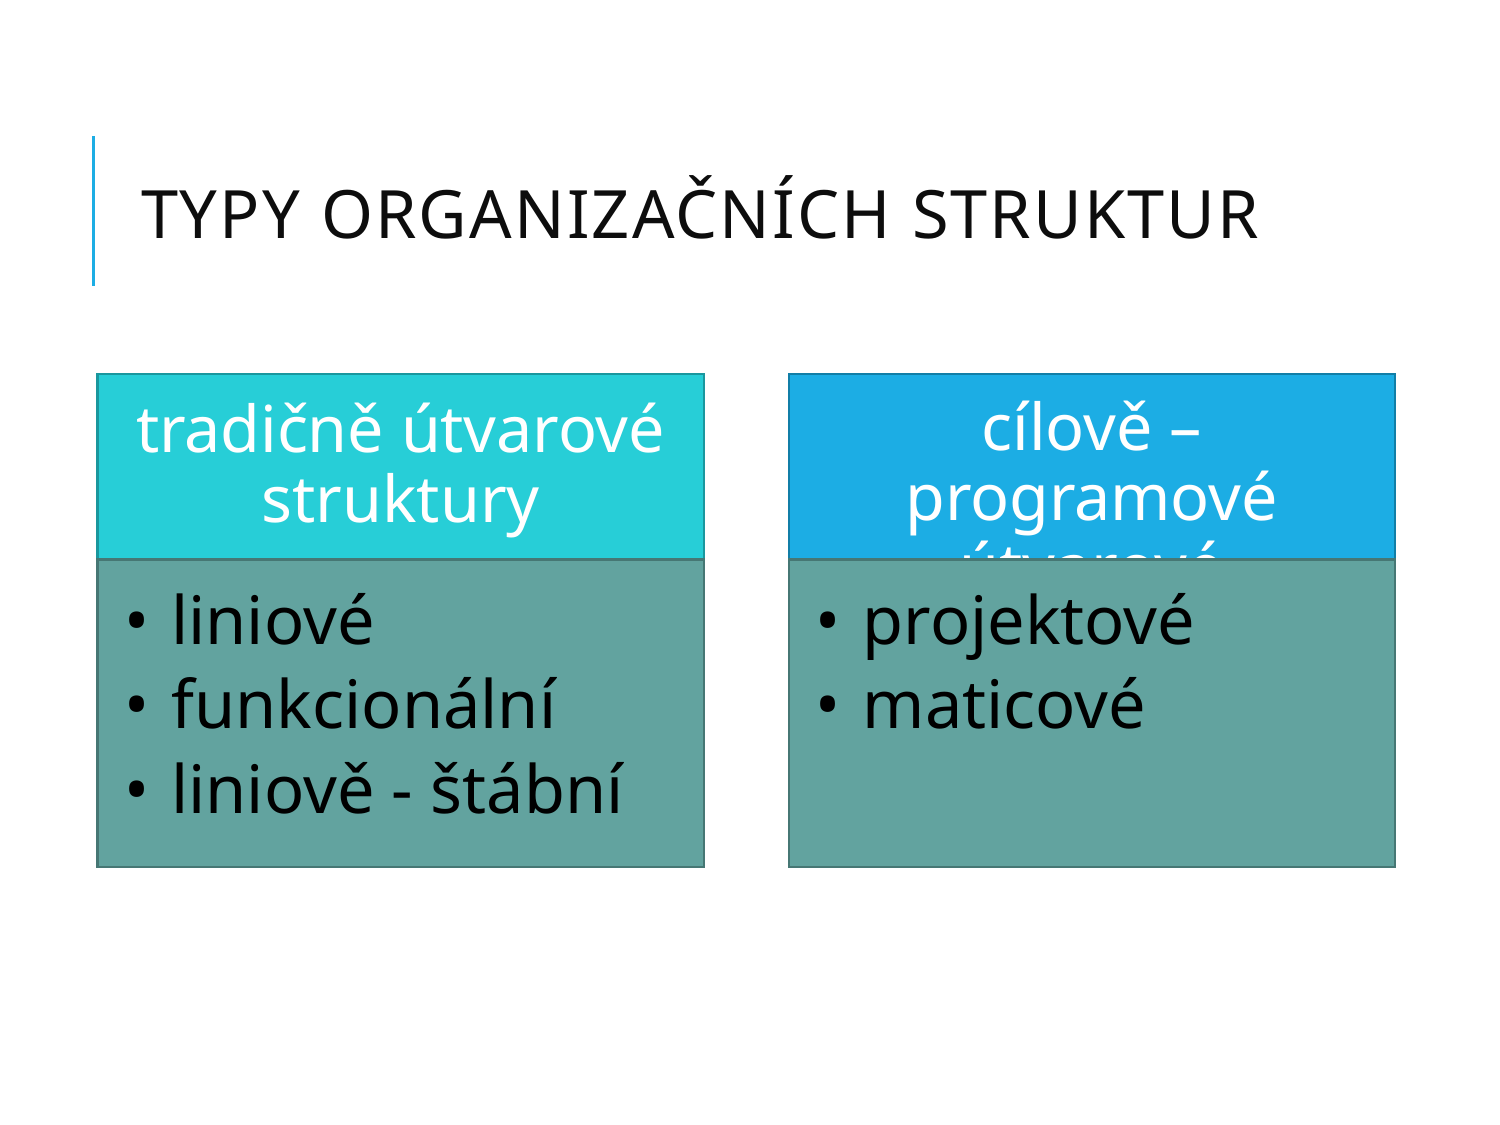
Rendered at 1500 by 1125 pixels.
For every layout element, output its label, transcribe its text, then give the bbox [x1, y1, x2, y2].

text_box liniové funkcionální liniově - štábní [97, 559, 704, 867]
title Typy organizačních struktur [126, 96, 1322, 343]
text_box tradičně útvarové struktury [97, 374, 704, 559]
text_box cílově – programové útvarové struktury [788, 374, 1396, 559]
text_box projektové maticové [788, 559, 1396, 867]
